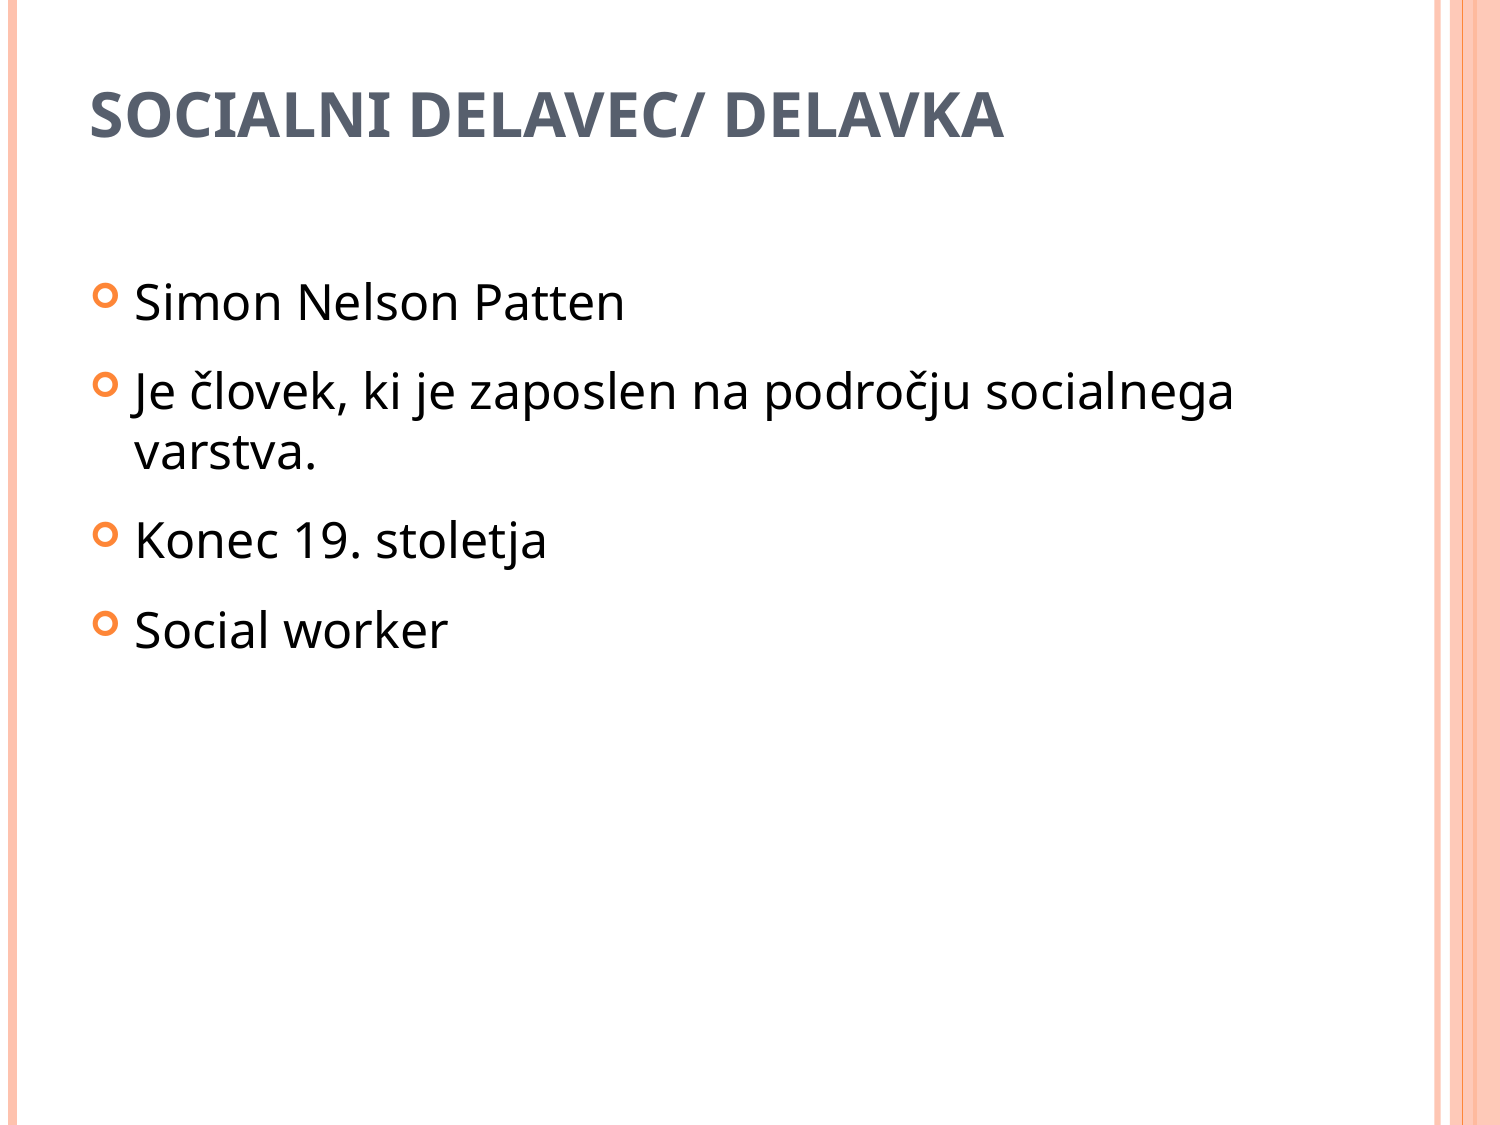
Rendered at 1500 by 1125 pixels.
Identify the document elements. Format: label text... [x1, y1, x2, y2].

list Simon Nelson Patten Je človek, ki je zaposlen na področju socialnega varstva. Konec 19. stoletja Social worker [75, 262, 1300, 1062]
title SOCIALNI DELAVEC/ DELAVKA [75, 45, 1300, 233]
